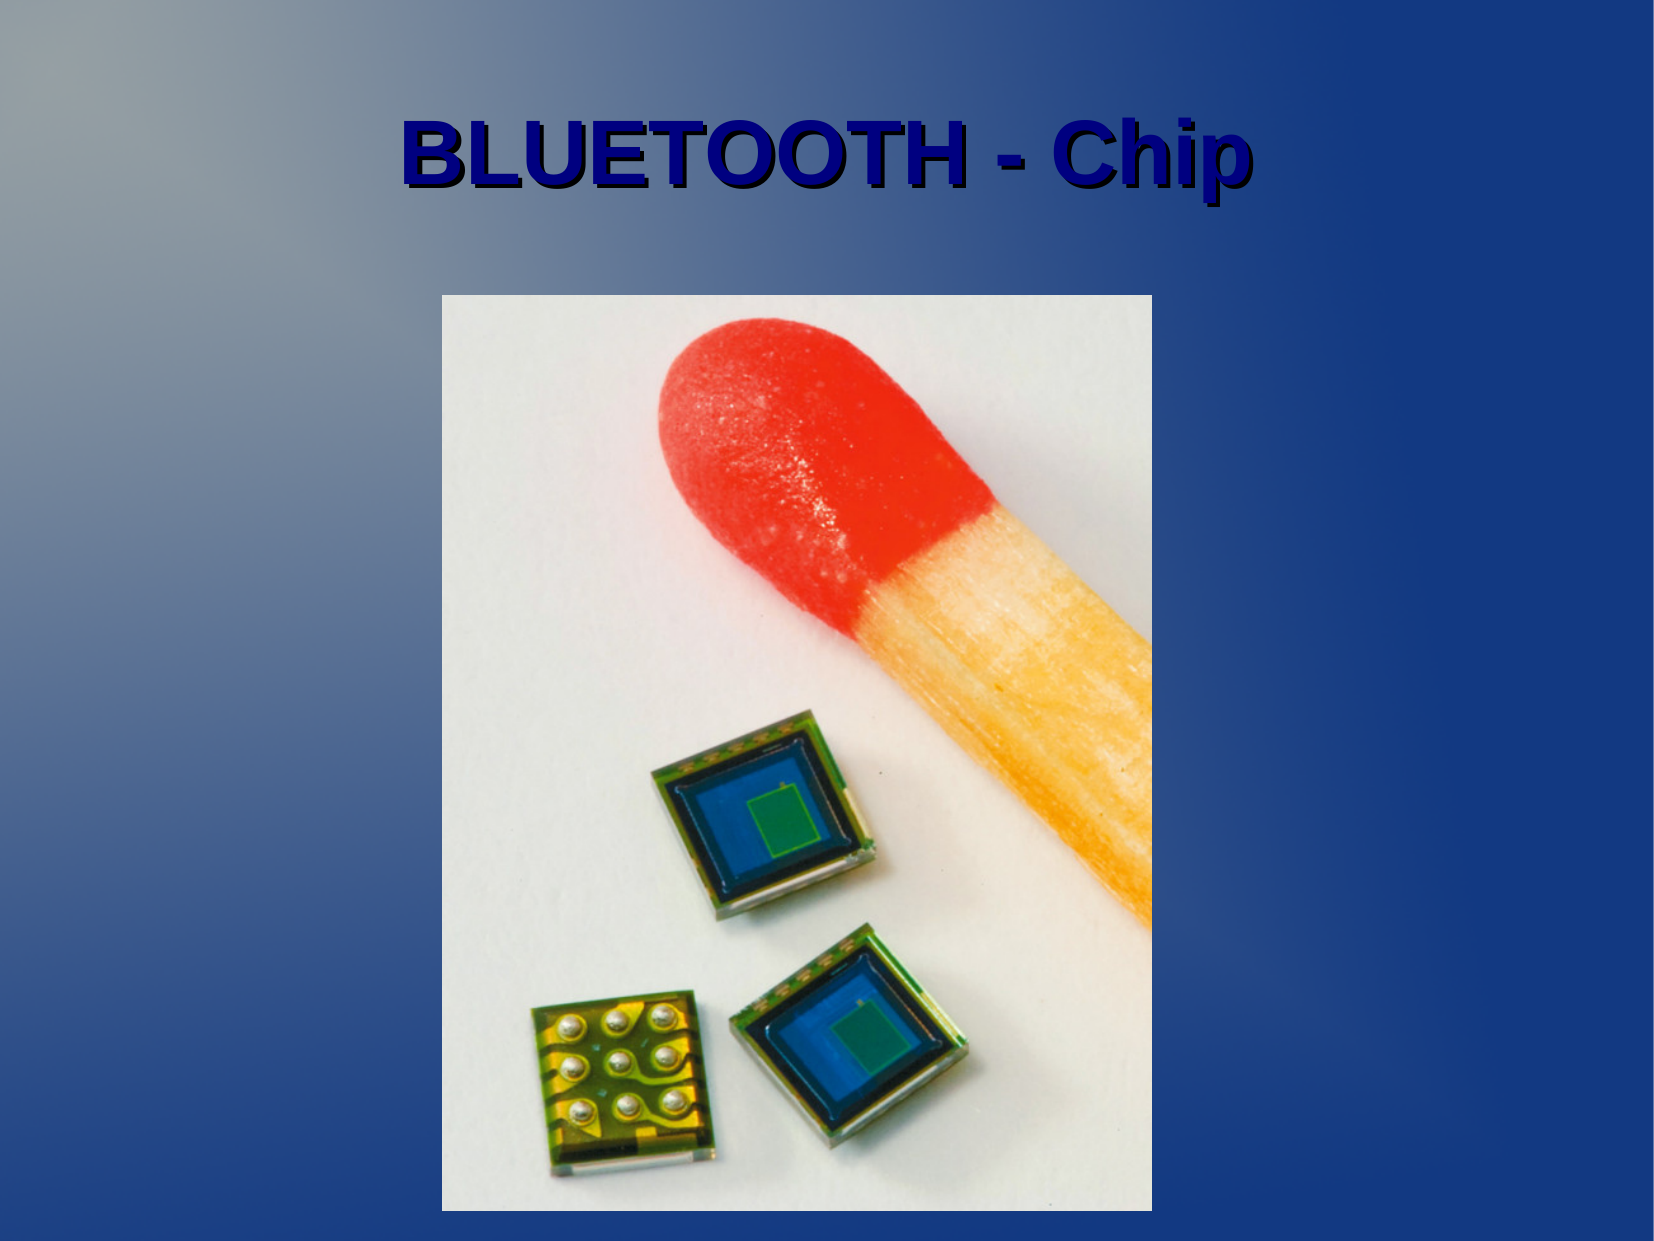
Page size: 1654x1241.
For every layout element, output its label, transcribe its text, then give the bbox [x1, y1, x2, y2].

picture [0, 0, 1654, 1241]
title BLUETOOTH - Chip [82, 56, 1571, 250]
